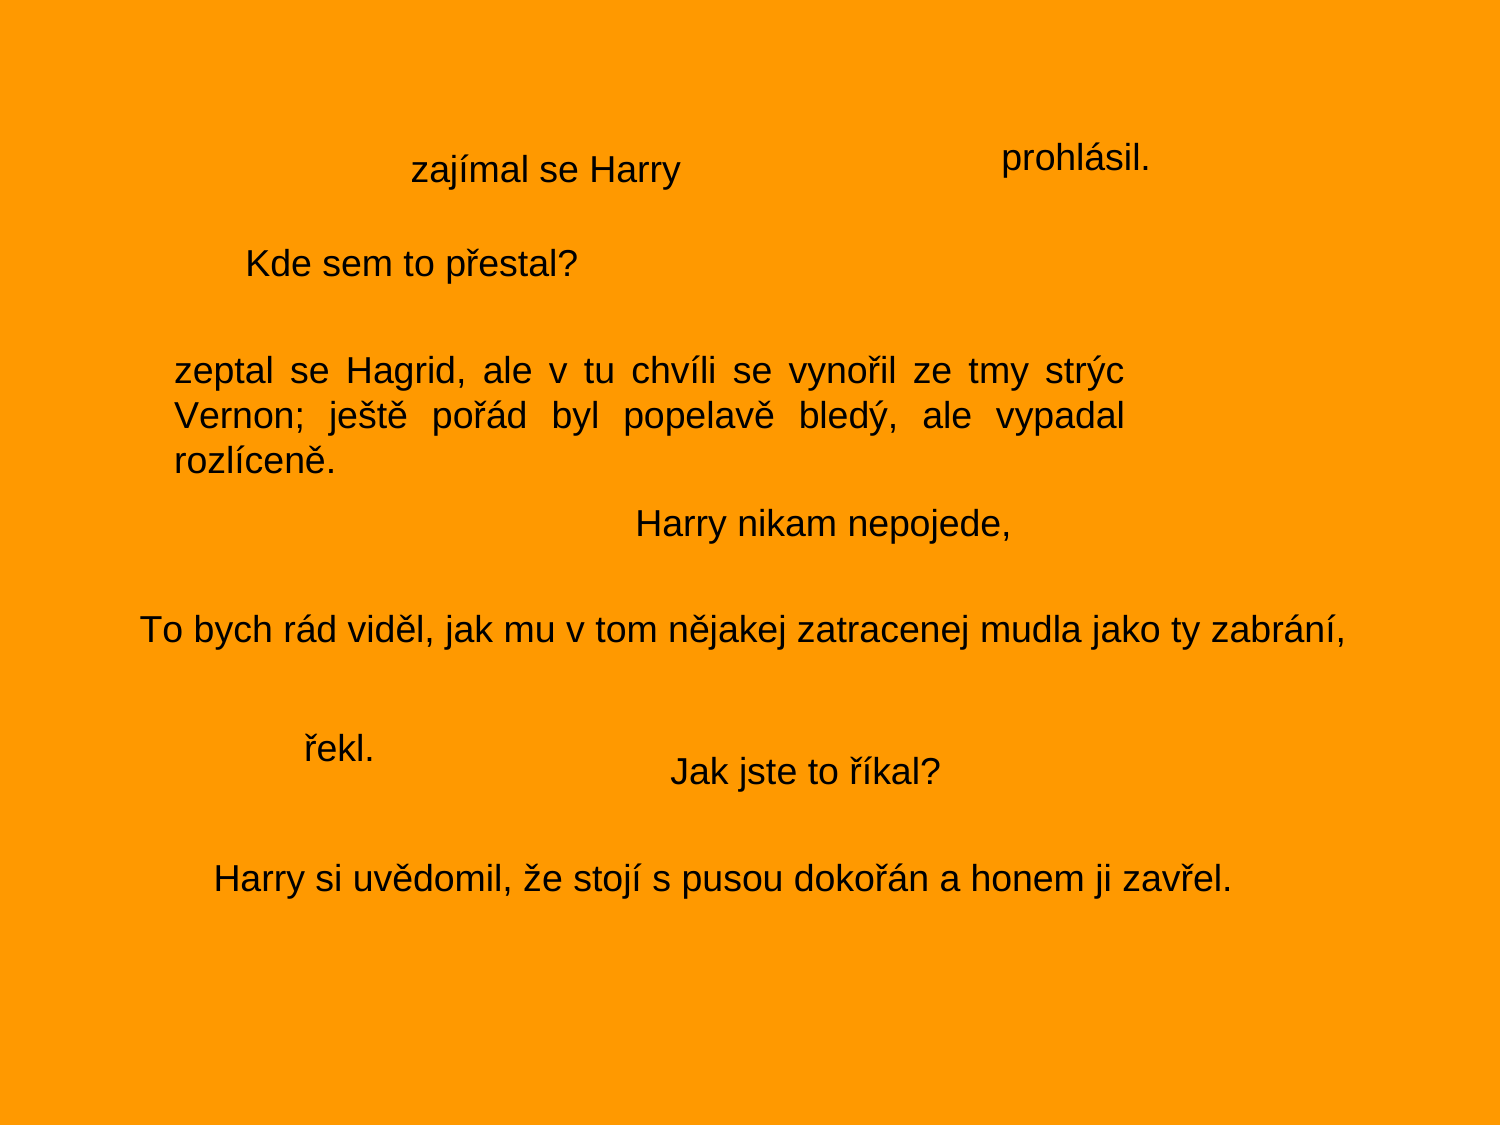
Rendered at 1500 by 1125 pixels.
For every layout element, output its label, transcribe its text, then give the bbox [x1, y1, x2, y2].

text_box zajímal se Harry [395, 137, 707, 198]
text_box Jak jste to říkal? [655, 739, 967, 800]
text_box Harry nikam nepojede, [620, 491, 1038, 552]
text_box prohlásil. [986, 125, 1177, 186]
text_box zeptal se Hagrid, ale v tu chvíli se vynořil ze tmy strýc Vernon; ještě pořád byl popelavě bledý, ale vypadal rozlíceně. [159, 337, 1140, 489]
text_box To bych rád viděl, jak mu v tom nějakej zatracenej mudla jako ty zabrání, [124, 597, 1372, 659]
text_box řekl. [289, 715, 401, 777]
text_box Kde sem to přestal? [230, 231, 604, 293]
text_box Harry si uvědomil, že stojí s pusou dokořán a honem ji zavřel. [198, 845, 1249, 907]
